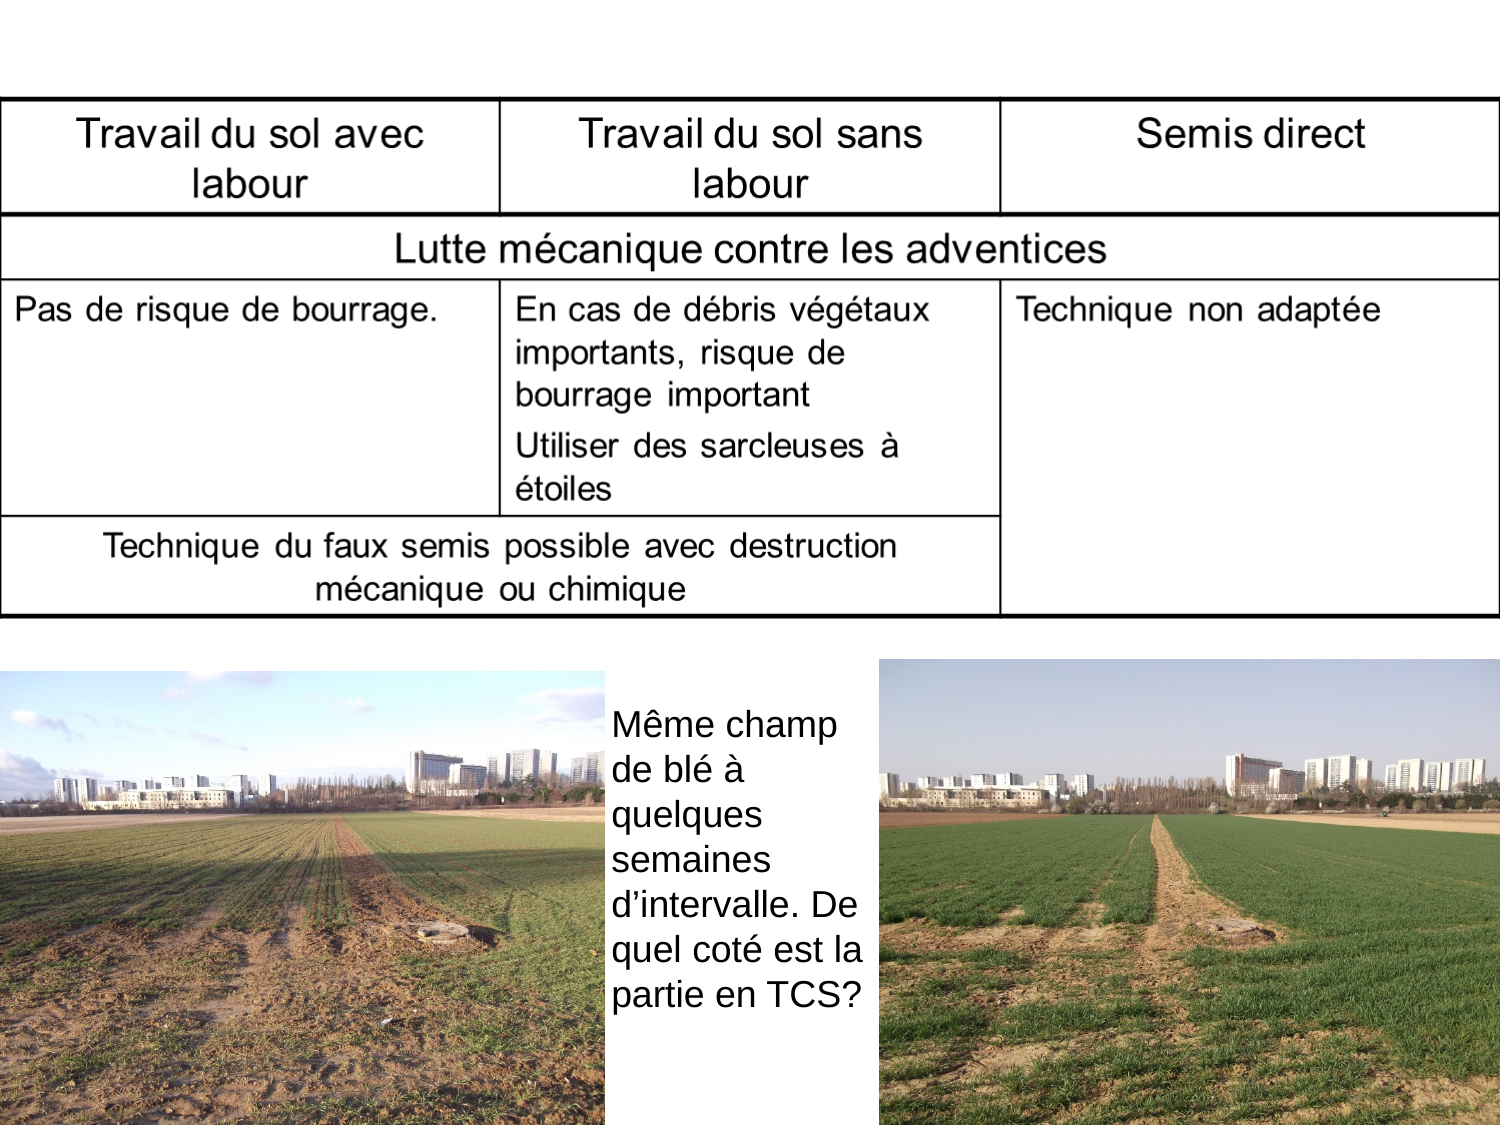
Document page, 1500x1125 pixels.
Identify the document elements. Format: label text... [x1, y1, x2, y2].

picture [0, 671, 605, 1125]
picture [879, 659, 1500, 1125]
picture [0, 95, 1500, 631]
text_box Même champ de blé à quelques semaines d’intervalle. De quel coté est la partie en TCS? [596, 692, 904, 1023]
